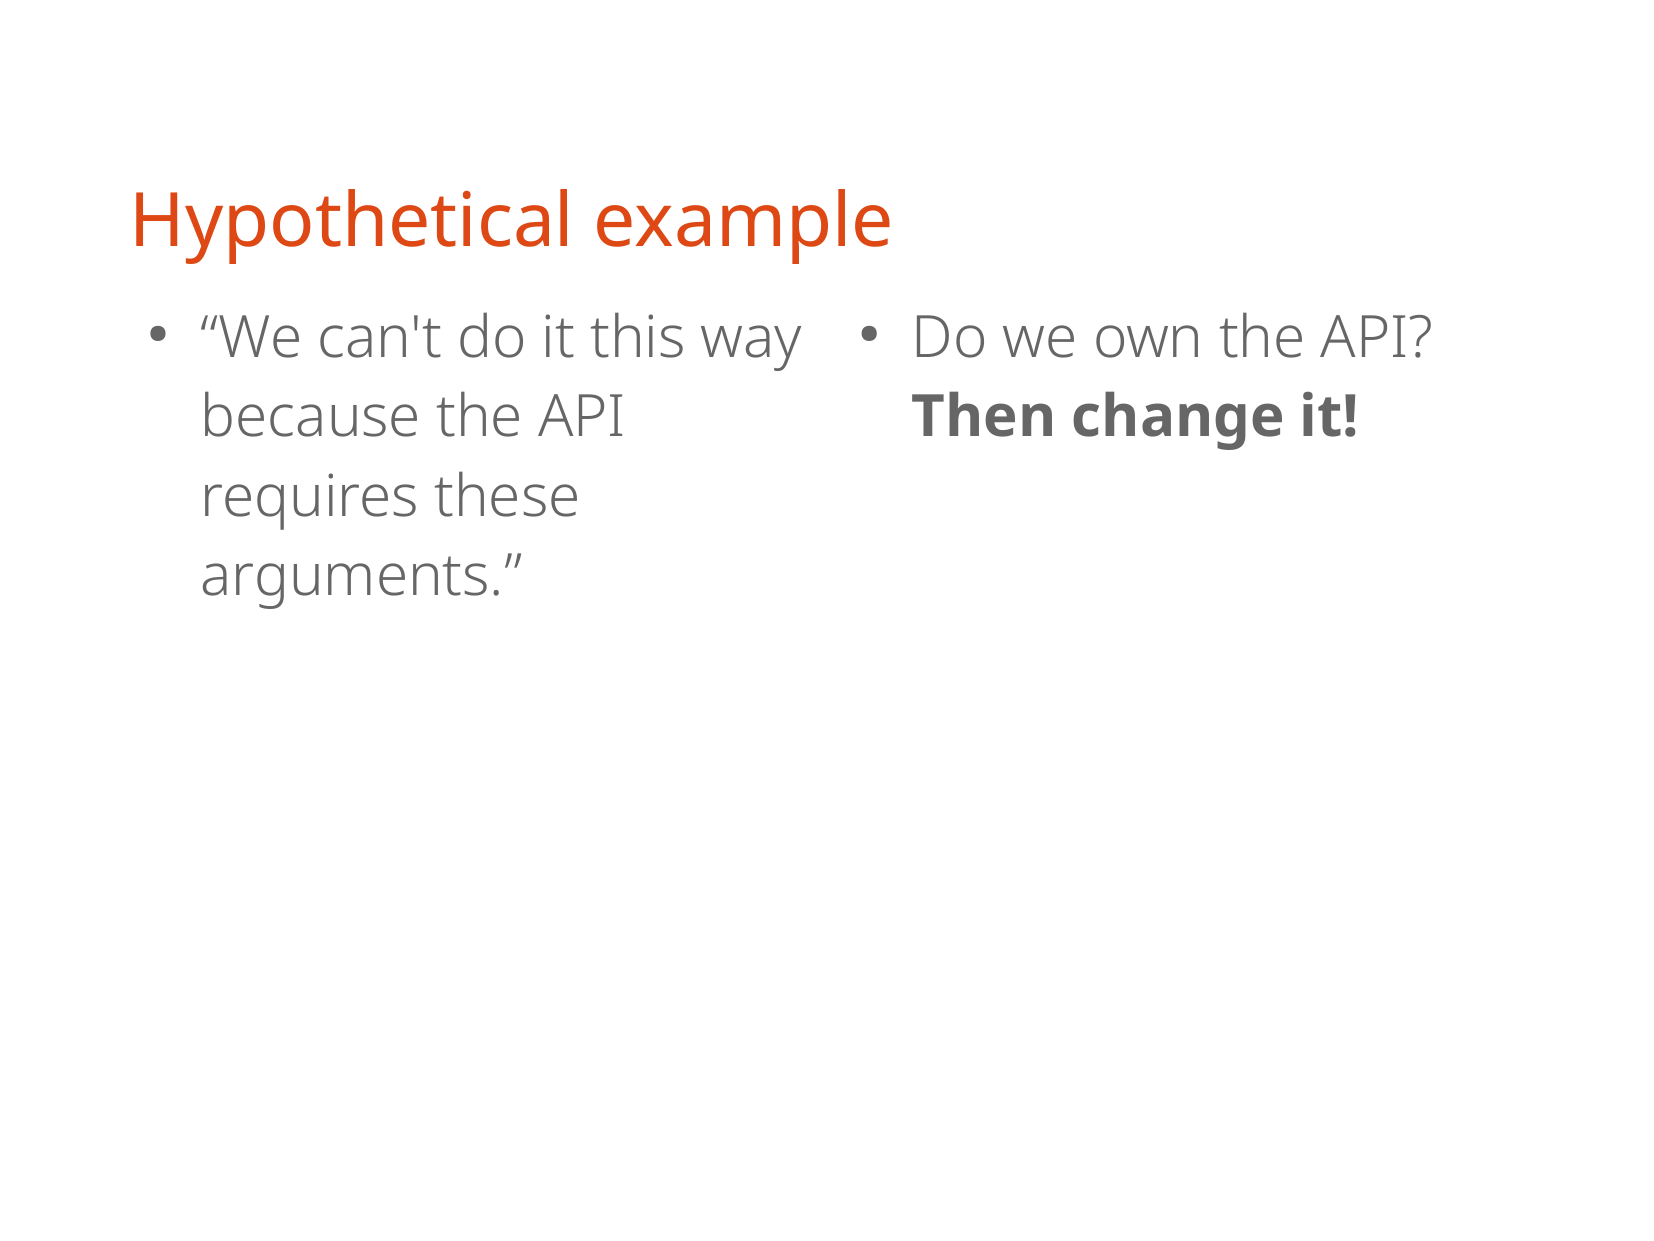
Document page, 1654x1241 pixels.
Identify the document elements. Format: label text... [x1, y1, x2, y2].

list Do we own the API? Then change it! [841, 295, 1519, 1010]
list “We can't do it this way because the API requires these arguments.” [129, 295, 808, 1010]
title Hypothetical example [129, 153, 1518, 281]
